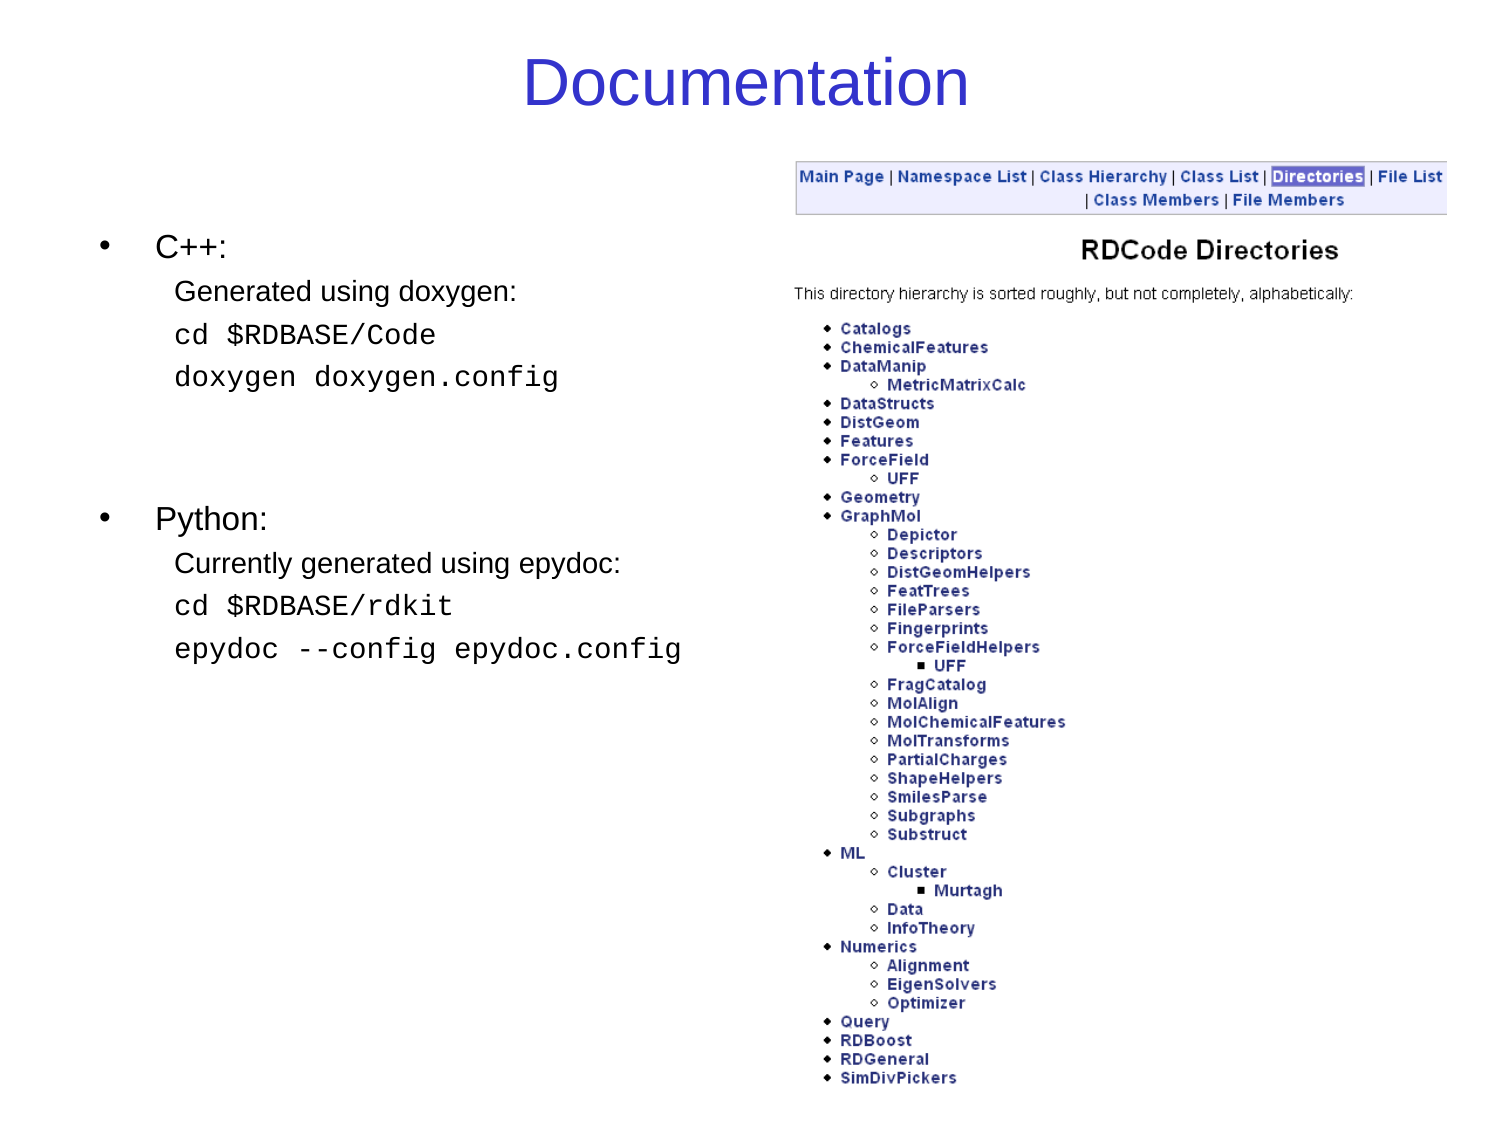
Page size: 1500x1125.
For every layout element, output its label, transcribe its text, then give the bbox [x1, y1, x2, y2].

list C++: Generated using doxygen: cd $RDBASE/Code doxygen doxygen.config Python: Currently generated using epydoc: cd $RDBASE/rdkit epydoc --config epydoc.config [84, 217, 743, 1065]
title Documentation [77, 14, 1416, 144]
picture [770, 153, 1447, 1101]
